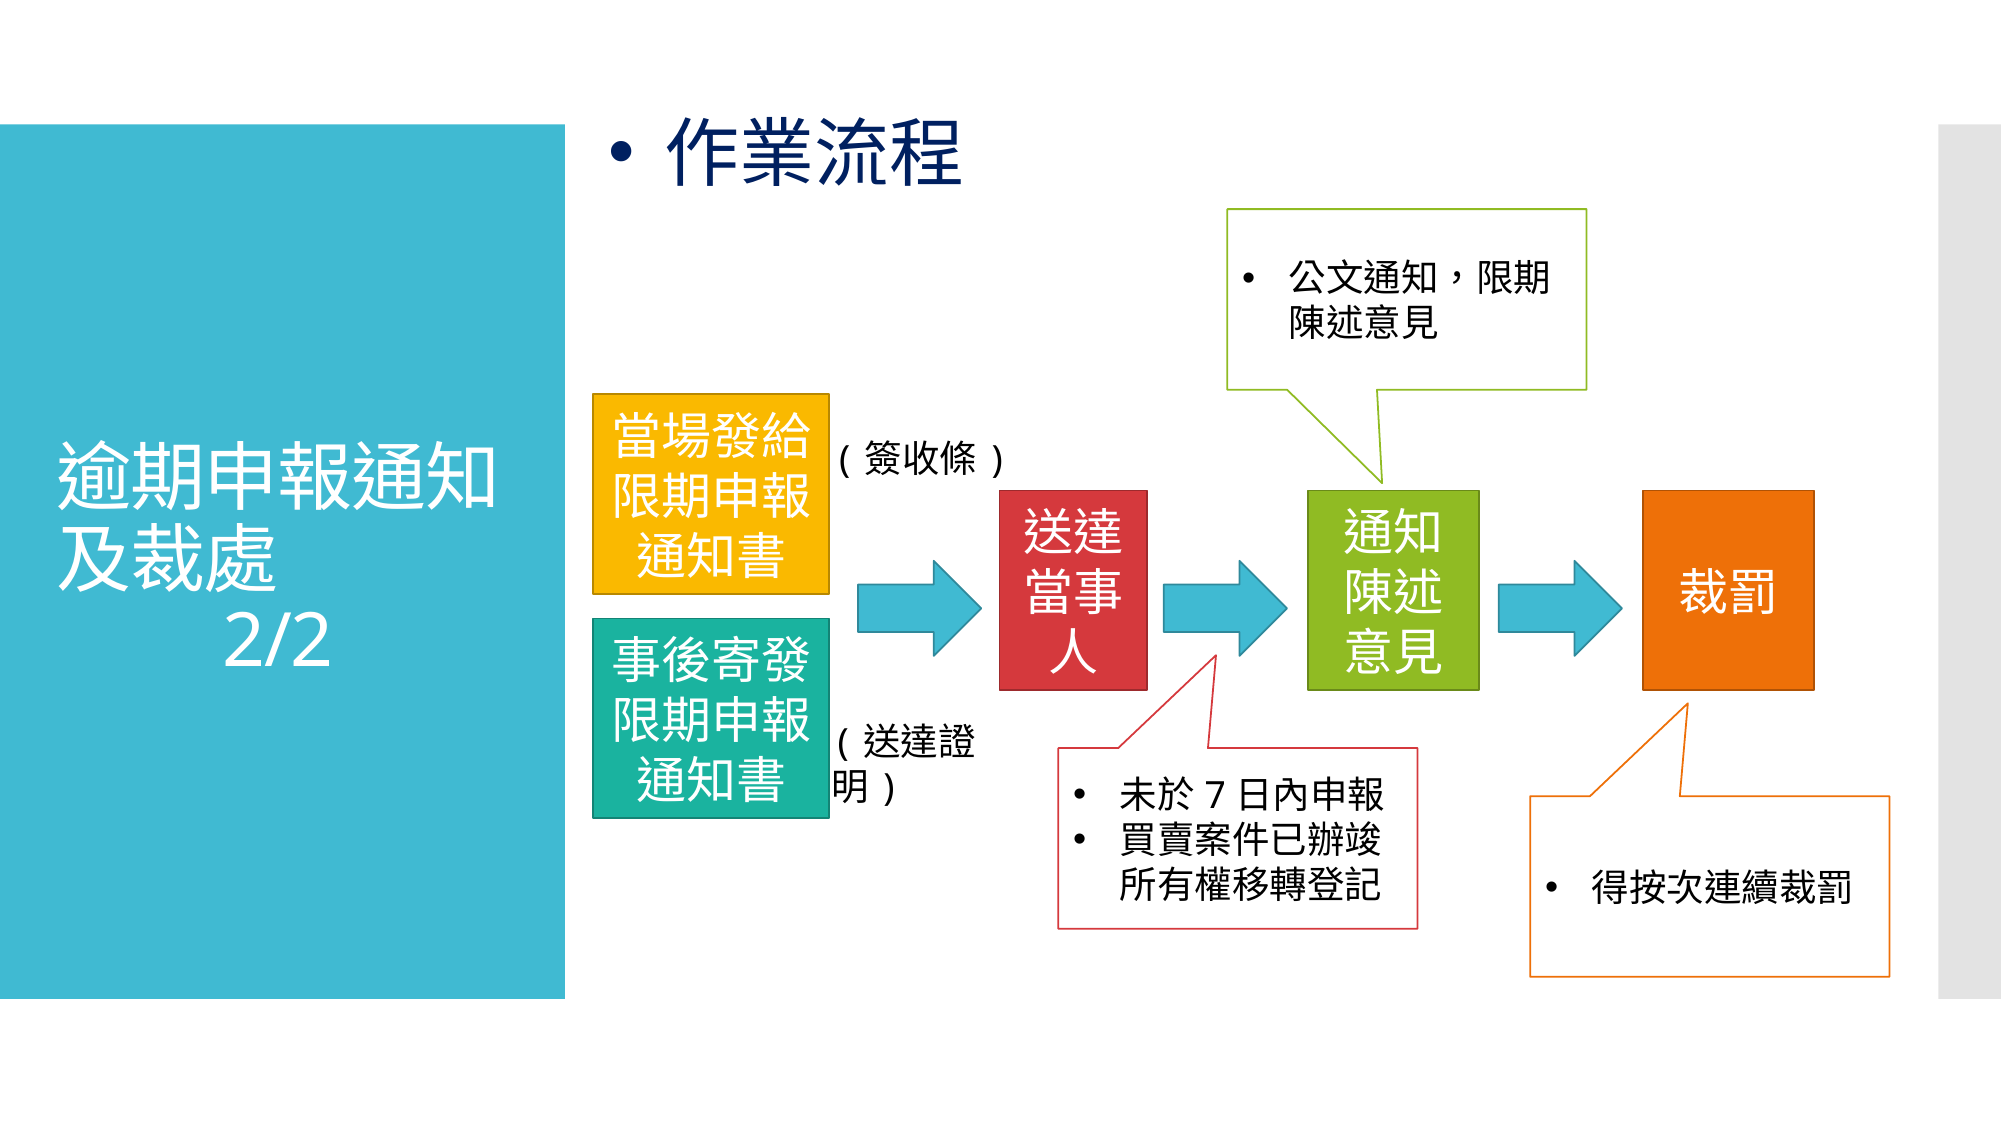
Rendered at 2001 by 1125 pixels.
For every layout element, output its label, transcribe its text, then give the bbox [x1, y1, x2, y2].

text_box 公文通知，限期陳述意見 [1227, 209, 1587, 484]
text_box 未於7日內申報 買賣案件已辦竣所有權移轉登記 [1058, 655, 1418, 929]
text_box (簽收條) [818, 427, 1039, 488]
text_box 事後寄發限期申報通知書 [593, 618, 830, 819]
text_box 得按次連續裁罰 [1530, 703, 1890, 977]
text_box 當場發給限期申報通知書 [593, 394, 830, 595]
text_box (送達證明) [816, 710, 1037, 816]
text_box [1498, 560, 1623, 656]
text_box 作業流程 [593, 98, 1846, 204]
text_box 送達當事人 [999, 490, 1148, 691]
text_box [1163, 560, 1288, 656]
text_box 通知陳述意見 [1308, 490, 1479, 691]
text_box [858, 560, 982, 656]
text_box 裁罰 [1643, 490, 1814, 691]
title 逾期申報通知及裁處 2/2 [41, 184, 525, 940]
